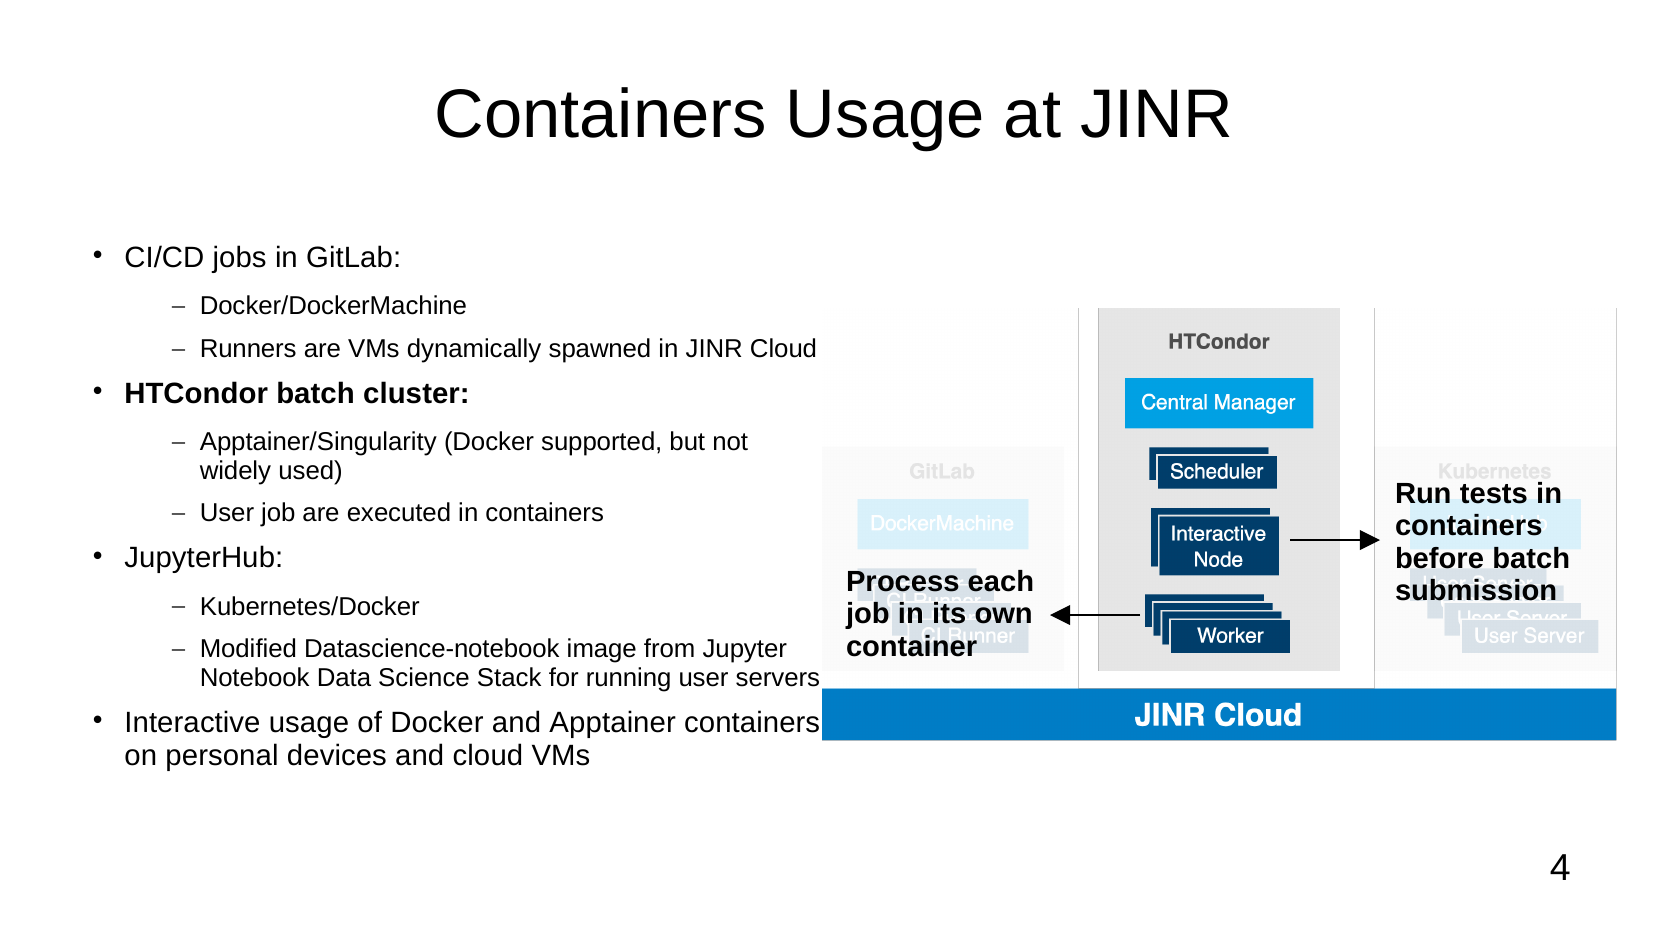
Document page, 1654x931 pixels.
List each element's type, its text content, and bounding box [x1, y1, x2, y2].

picture [821, 307, 1617, 742]
text_box Process each job in its own container [831, 557, 1057, 670]
title Containers Usage at JINR [90, 33, 1579, 189]
text_box Run tests in containers before batch submission [1380, 469, 1606, 615]
list CI/CD jobs in GitLab: Docker/DockerMachine Runners are VMs dynamically spawned in JINR Cloud HTCondor batch cluster: Apptainer/Singularity (Docker supported, but not widely used) User job are executed in containers JupyterHub: Kubernetes/Docker Modified Datascience-notebook image from Jupyter Notebook Data Science Stack for running user servers Interactive usage of Docker and Apptainer containers on personal devices and cloud VMs [82, 236, 826, 799]
